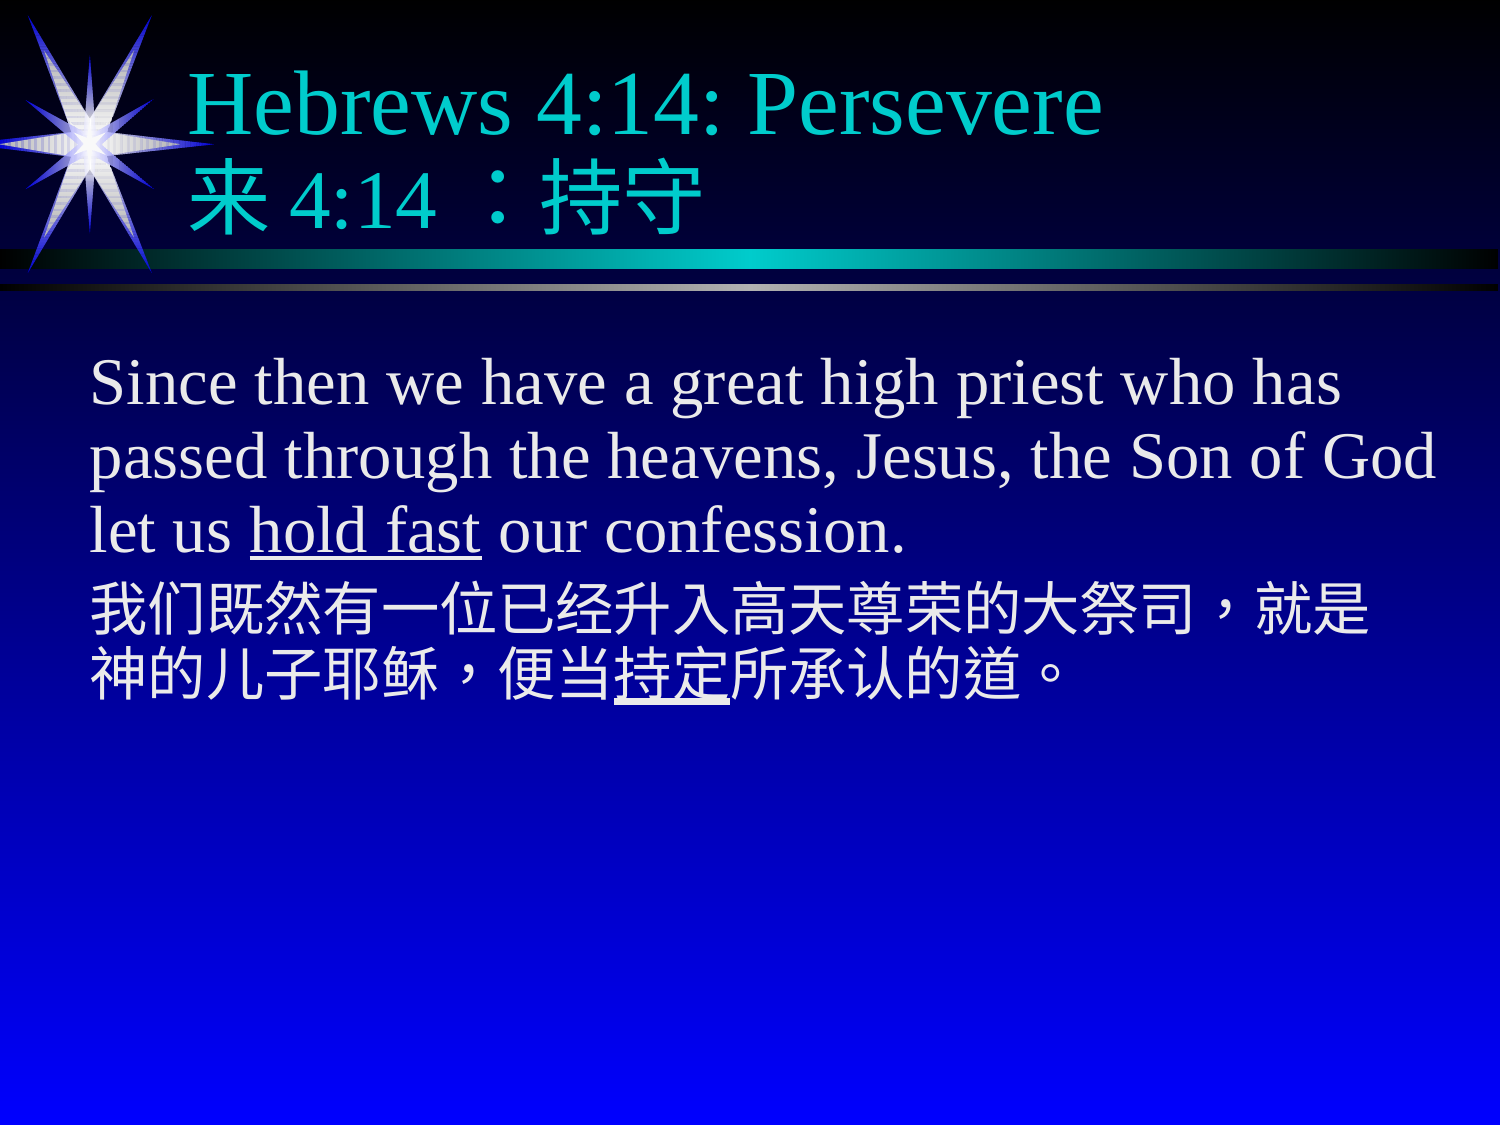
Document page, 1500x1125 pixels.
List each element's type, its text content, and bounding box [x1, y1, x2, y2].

text_box Since then we have a great high priest who has passed through the heavens, Jesus, the Son of God let us hold fast our confession. 我们既然有一位已经升入高天尊荣的大祭司，就是 神的儿子耶稣，便当持定所承认的道。 [75, 337, 1463, 805]
title Hebrews 4:14: Persevere 来4:14：持守 [187, 53, 1463, 247]
